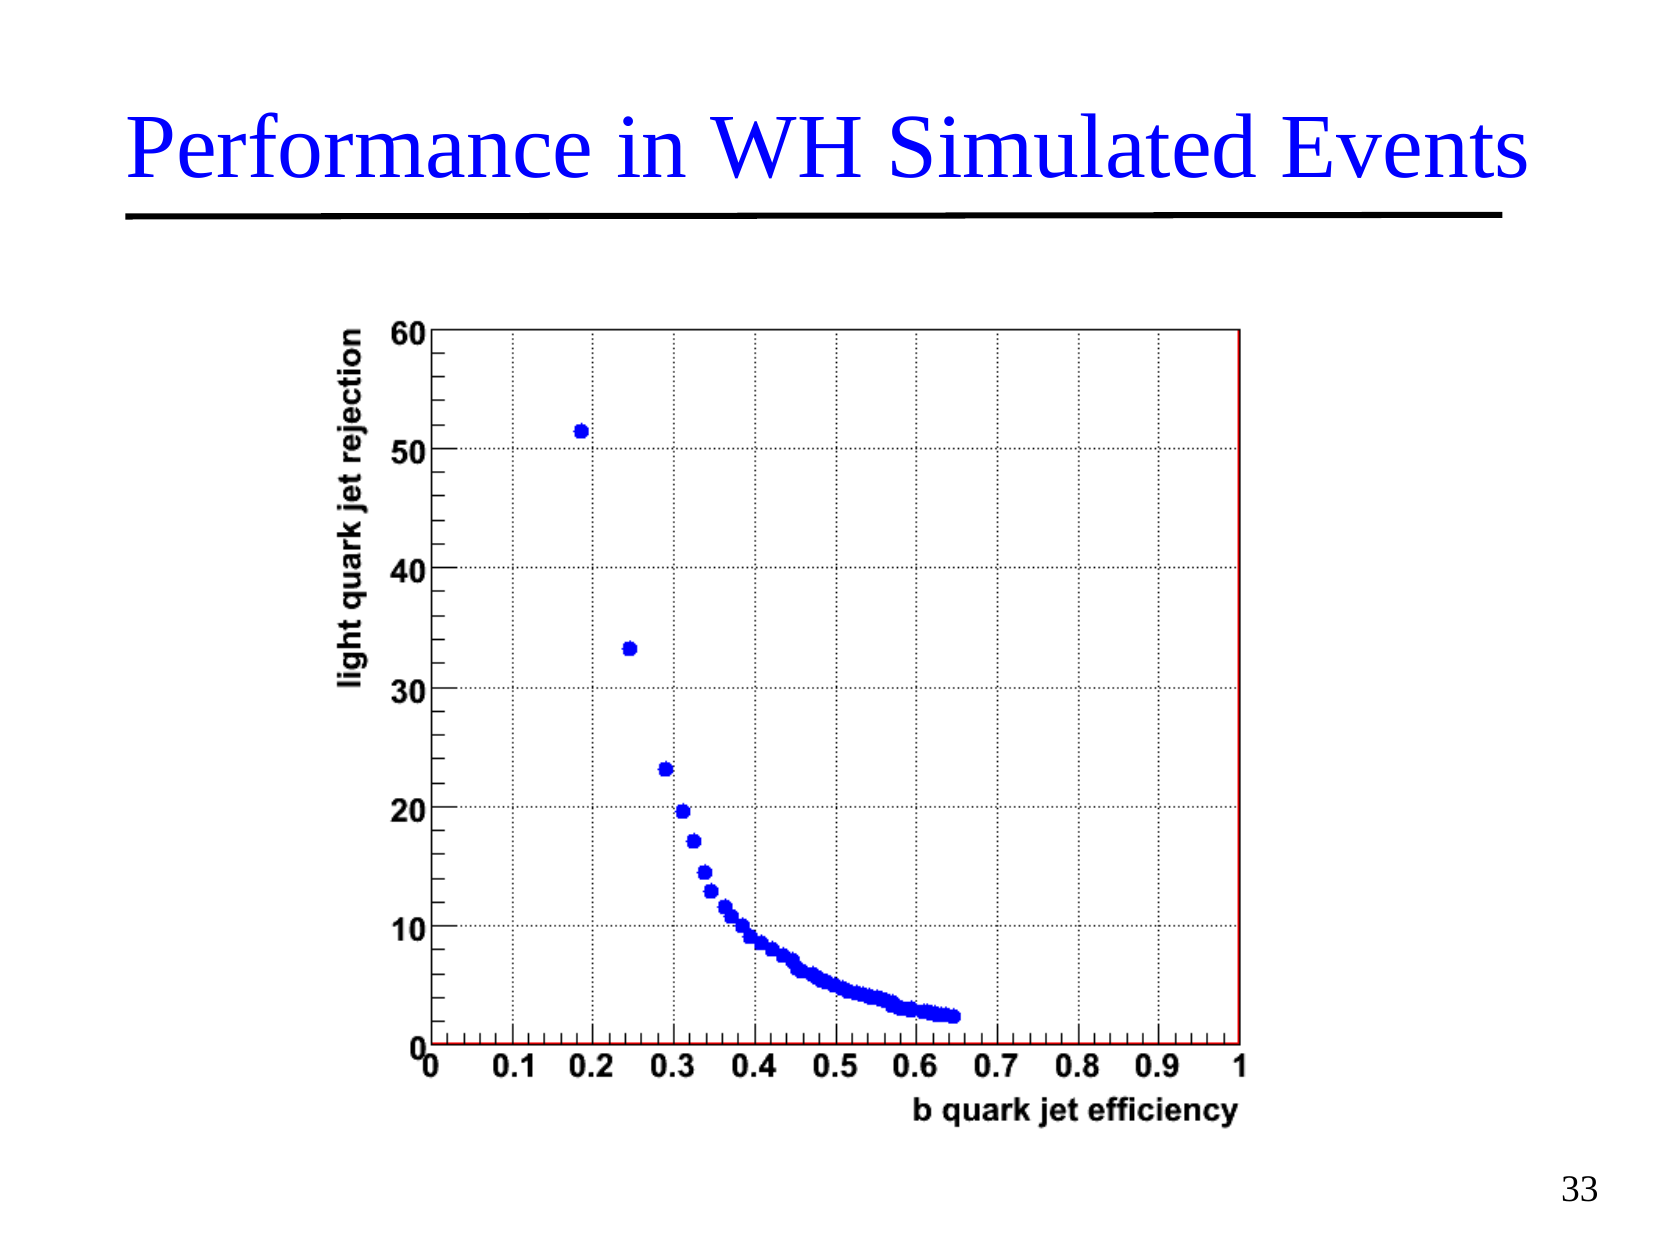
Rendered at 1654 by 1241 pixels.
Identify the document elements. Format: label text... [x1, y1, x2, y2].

text_box Performance in WH Simulated Events [125, 95, 1592, 211]
picture [331, 240, 1341, 1135]
